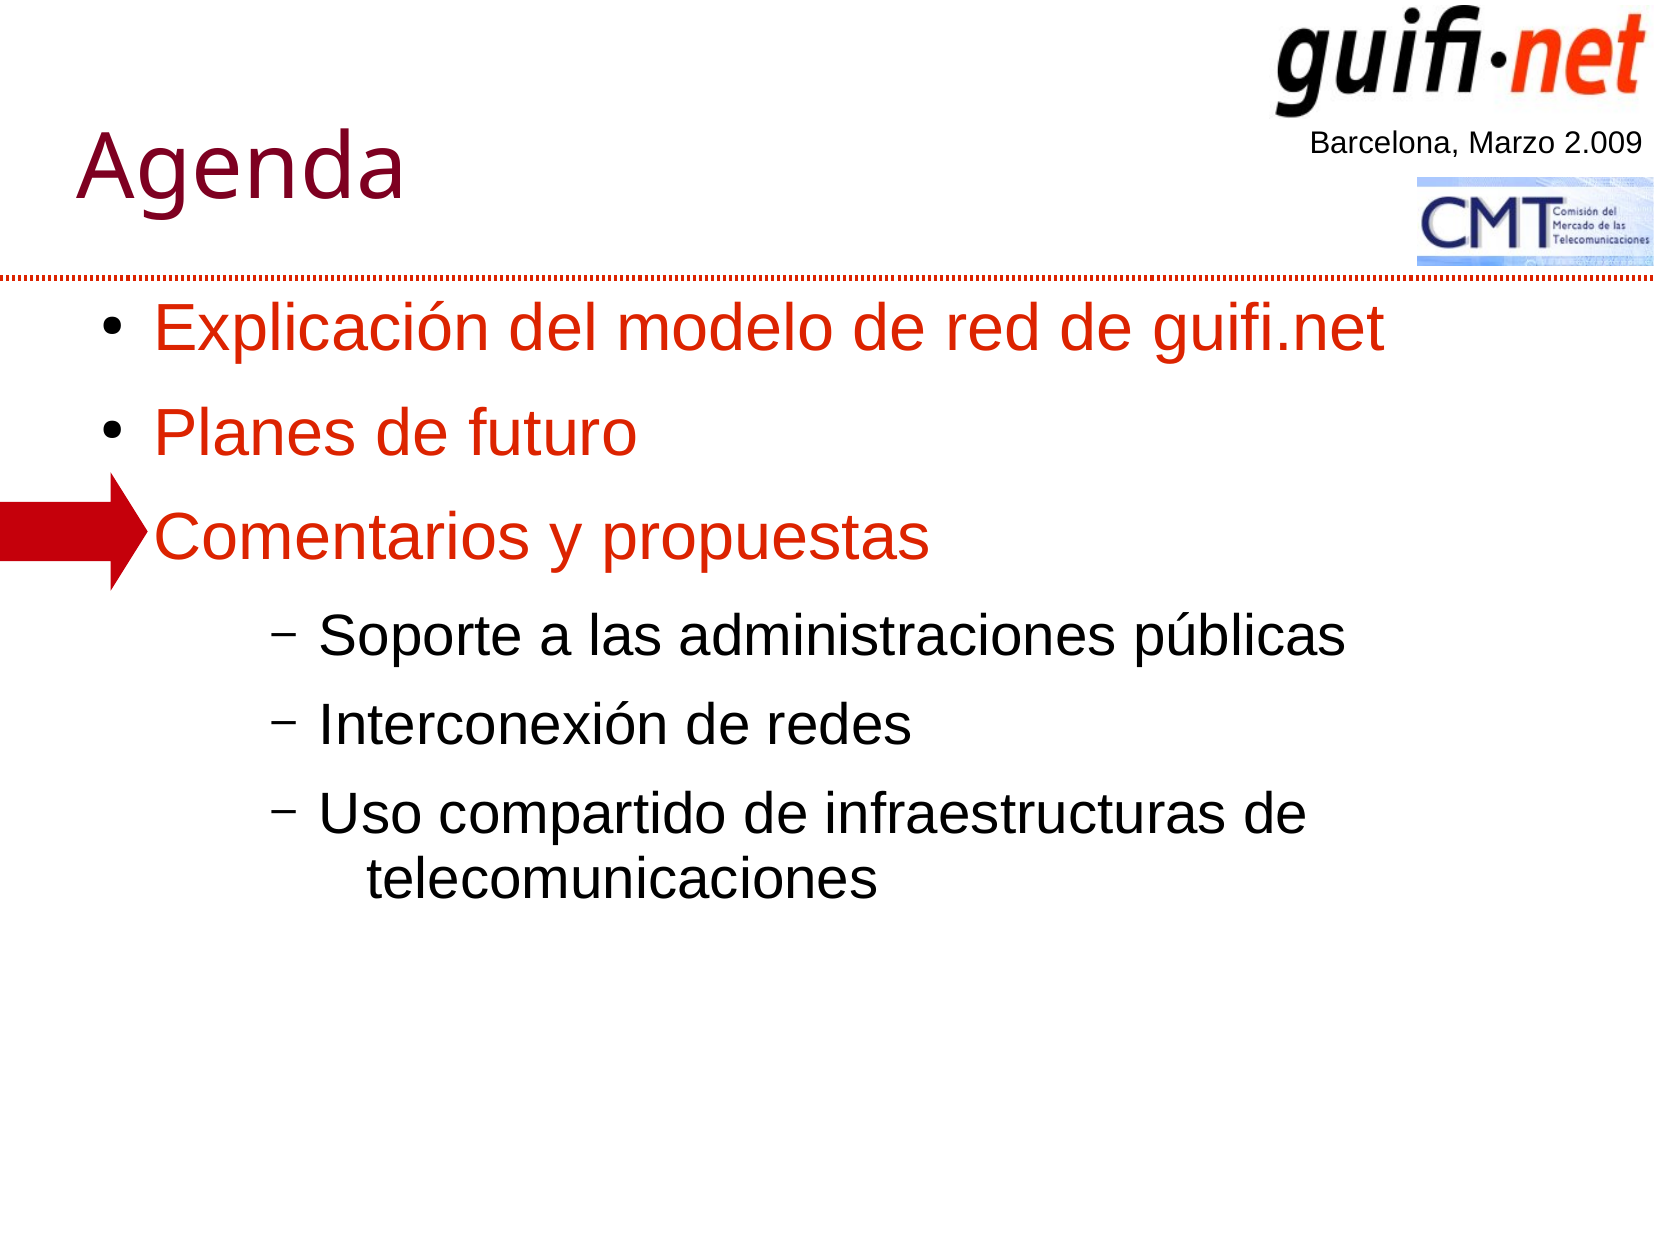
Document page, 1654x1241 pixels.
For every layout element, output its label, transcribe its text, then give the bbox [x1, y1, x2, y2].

text_box [0, 472, 148, 591]
title Agenda [76, 66, 1093, 259]
list Explicación del modelo de red de guifi.net Planes de futuro Comentarios y propuestas Soporte a las administraciones públicas Interconexión de redes Uso compartido de infraestructuras de telecomunicaciones [82, 290, 1571, 1094]
picture [1417, 177, 1654, 266]
picture [1269, 5, 1654, 119]
